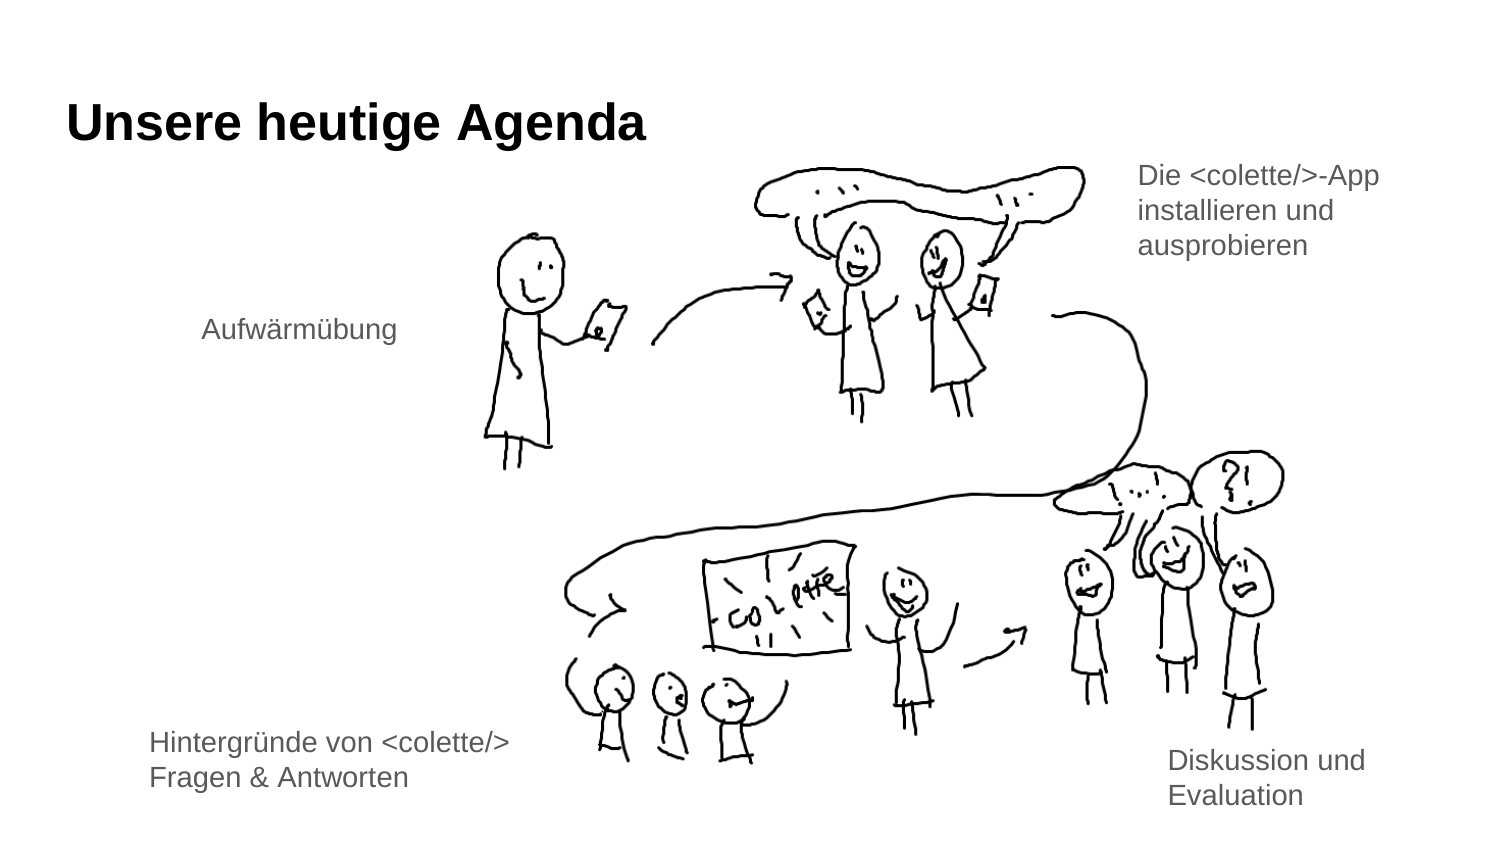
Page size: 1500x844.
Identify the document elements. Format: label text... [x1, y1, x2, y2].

text_box Diskussion und Evaluation [1152, 726, 1475, 828]
text_box Hintergründe von <colette/> Fragen & Antworten [134, 708, 688, 810]
title Unsere heutige Agenda [51, 72, 1449, 167]
text_box Aufwärmübung [186, 295, 496, 362]
text_box Die <colette/>-App installieren und ausprobieren [1122, 141, 1446, 278]
picture [395, 166, 1314, 794]
